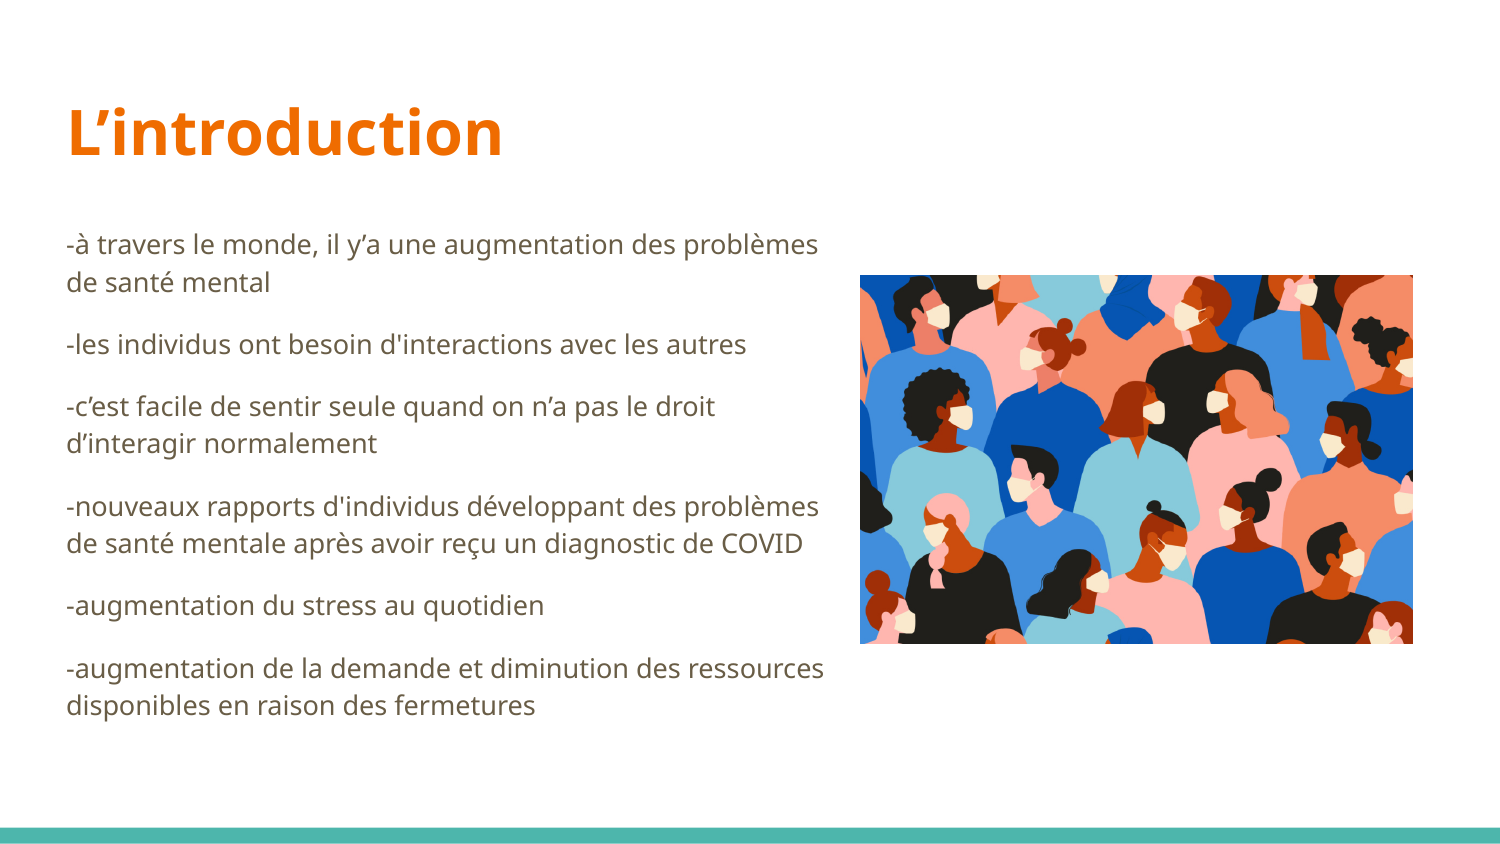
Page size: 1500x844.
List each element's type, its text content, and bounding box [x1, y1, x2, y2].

list -à travers le monde, il y’a une augmentation des problèmes de santé mental -les individus ont besoin d'interactions avec les autres -c’est facile de sentir seule quand on n’a pas le droit d’interagir normalement -nouveaux rapports d'individus développant des problèmes de santé mentale après avoir reçu un diagnostic de COVID -augmentation du stress au quotidien -augmentation de la demande et diminution des ressources disponibles en raison des fermetures [51, 207, 843, 776]
title L’introduction [51, 72, 1449, 189]
picture [860, 275, 1413, 644]
